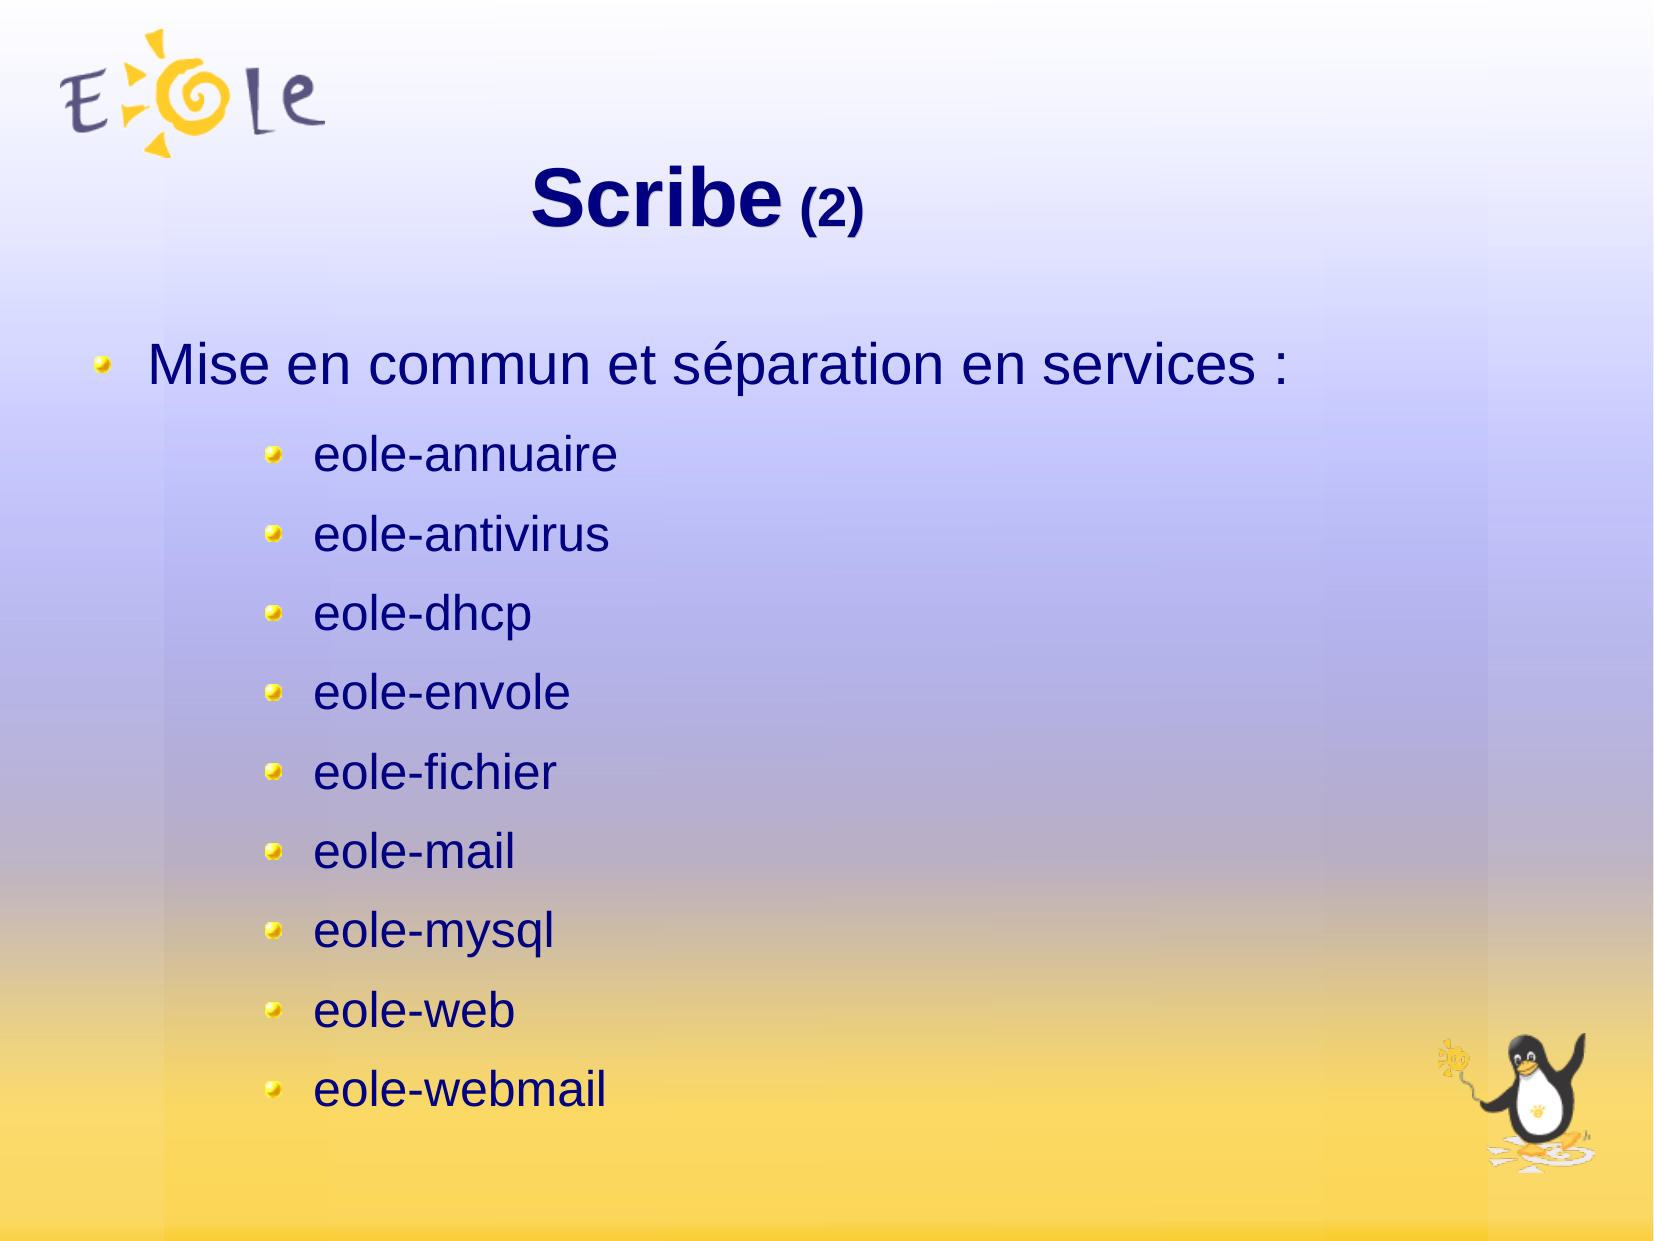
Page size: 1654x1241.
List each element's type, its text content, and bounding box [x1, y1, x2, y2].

list Mise en commun et séparation en services : eole-annuaire eole-antivirus eole-dhcp eole-envole eole-fichier eole-mail eole-mysql eole-web eole-webmail [76, 331, 1565, 1182]
picture [0, 0, 1654, 1241]
text_box Scribe (2) [515, 143, 881, 266]
